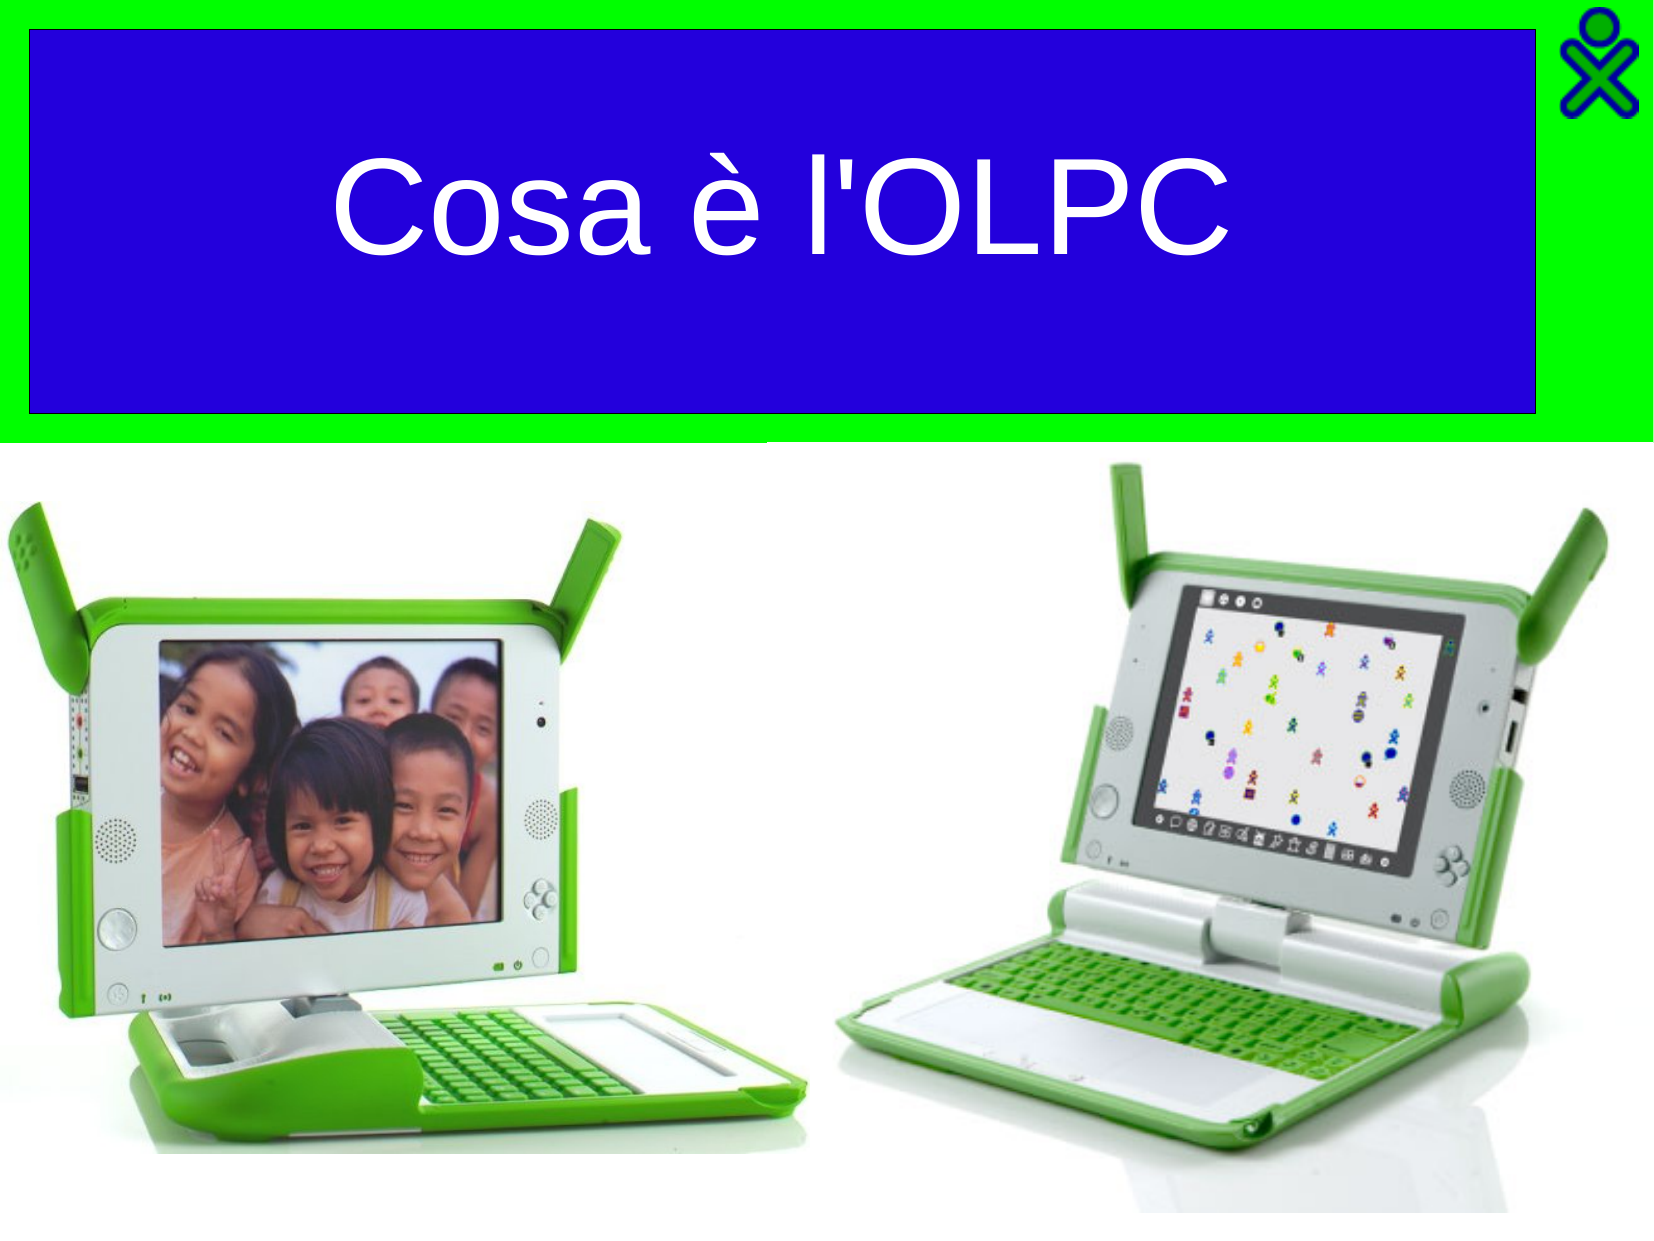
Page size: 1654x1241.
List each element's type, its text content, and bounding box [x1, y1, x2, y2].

picture [1559, 7, 1639, 119]
picture [0, 442, 1654, 1213]
title Cosa è l'OLPC [59, 0, 1506, 414]
